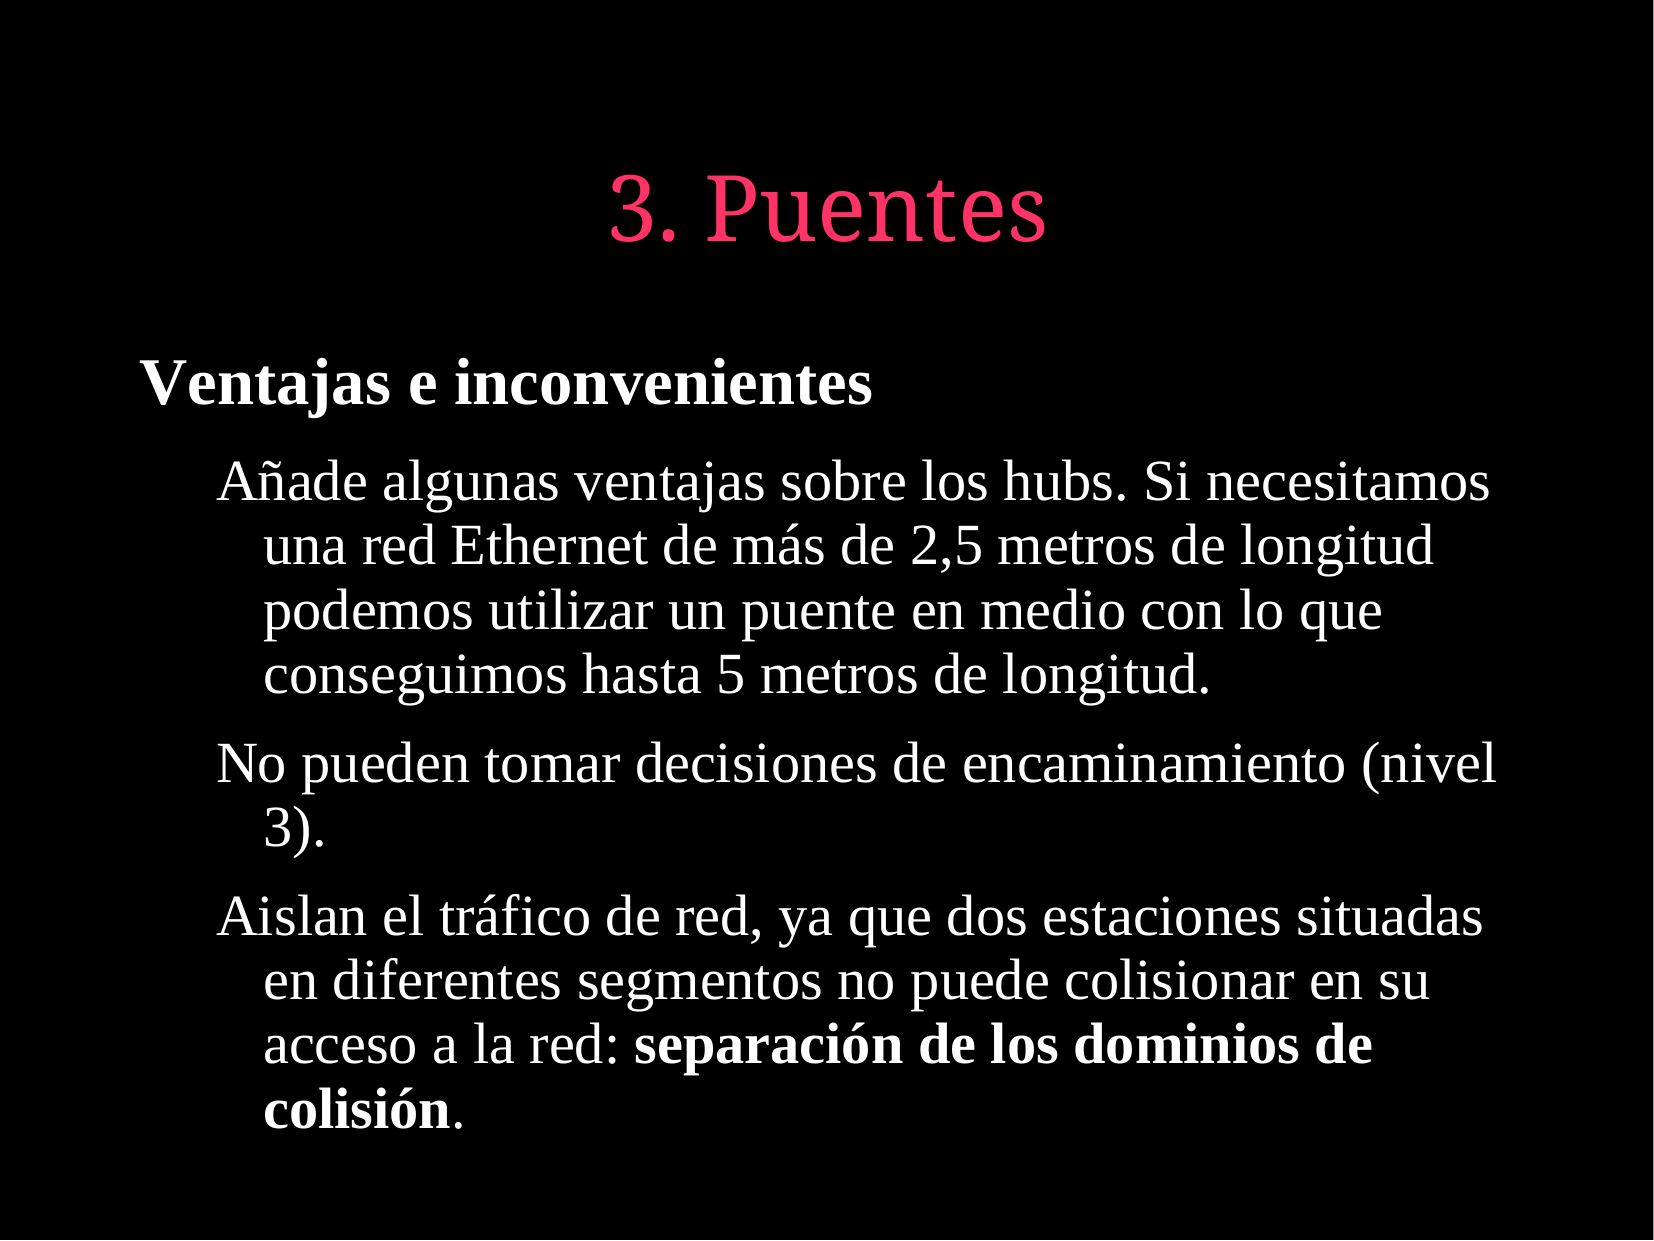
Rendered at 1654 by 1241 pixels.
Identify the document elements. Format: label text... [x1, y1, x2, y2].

title 3. Puentes [121, 102, 1534, 311]
list Ventajas e inconvenientes Añade algunas ventajas sobre los hubs. Si necesitamos una red Ethernet de más de 2,5 metros de longitud podemos utilizar un puente en medio con lo que conseguimos hasta 5 metros de longitud. No pueden tomar decisiones de encaminamiento (nivel 3). Aislan el tráfico de red, ya que dos estaciones situadas en diferentes segmentos no puede colisionar en su acceso a la red: separación de los dominios de colisión. [121, 344, 1534, 1153]
